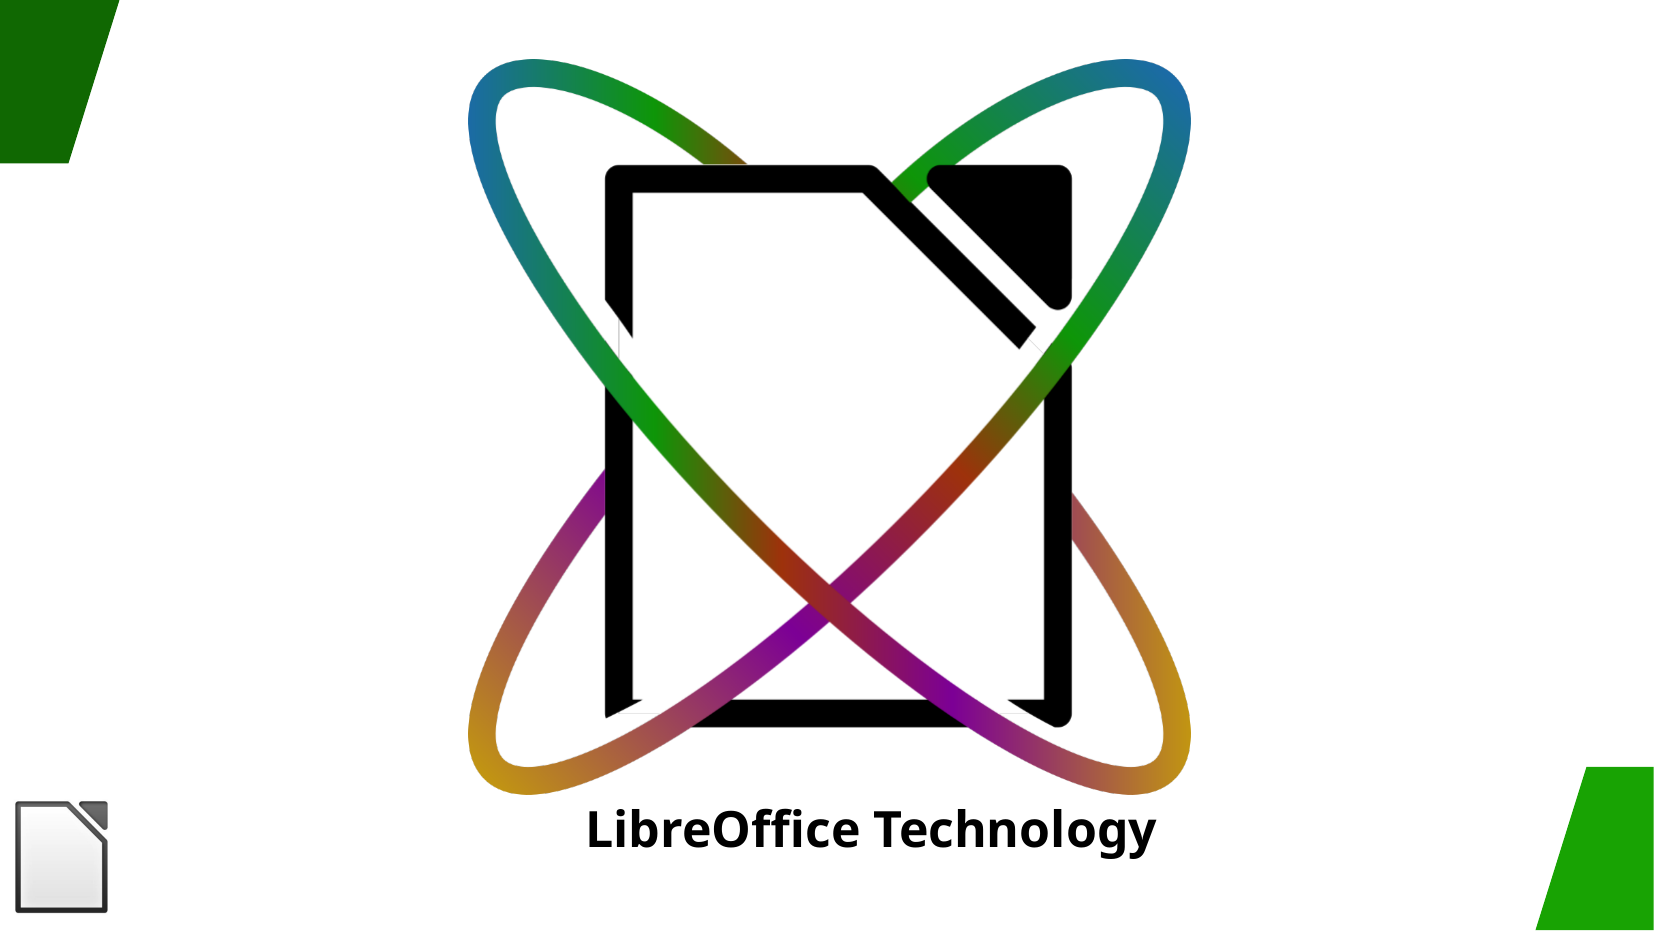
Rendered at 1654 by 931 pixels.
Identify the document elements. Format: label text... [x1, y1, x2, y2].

picture [468, 59, 1191, 796]
picture [12, 798, 111, 917]
text_box LibreOffice Technology [570, 786, 1090, 862]
